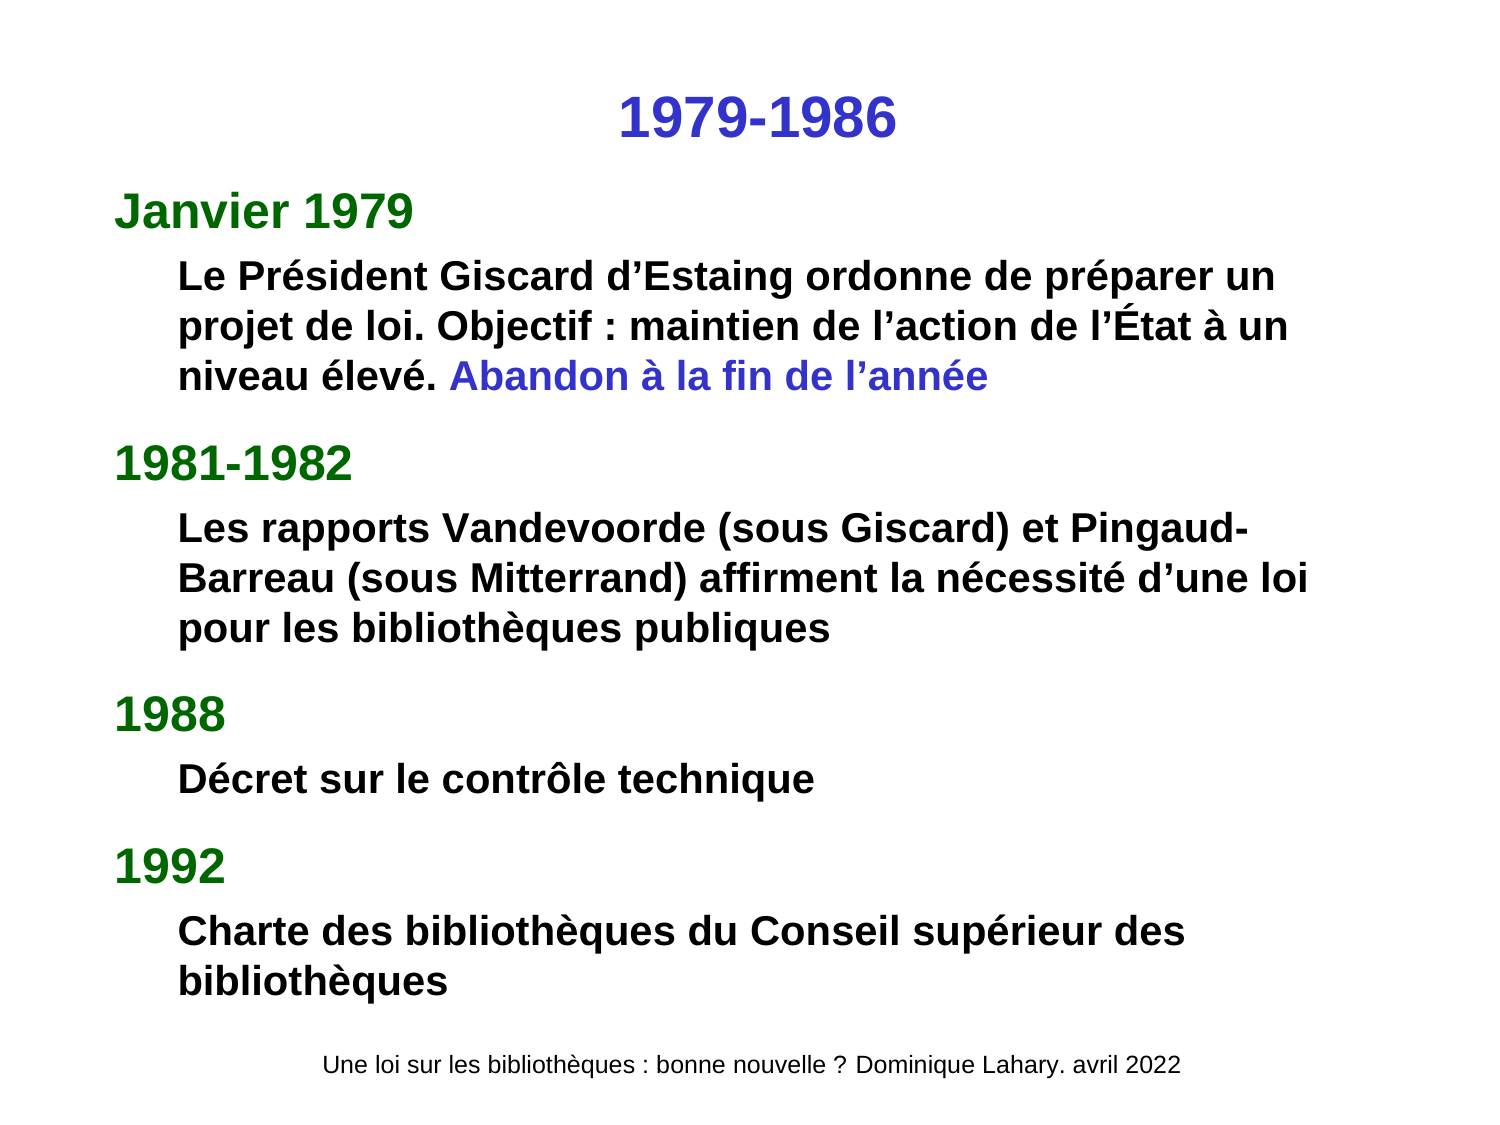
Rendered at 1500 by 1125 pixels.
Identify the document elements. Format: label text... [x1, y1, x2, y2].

text_box Janvier 1979 Le Président Giscard d’Estaing ordonne de préparer un projet de loi. Objectif : maintien de l’action de l’État à un niveau élevé. Abandon à la fin de l’année 1981-1982 Les rapports Vandevoorde (sous Giscard) et Pingaud-Barreau (sous Mitterrand) affirment la nécessité d’une loi pour les bibliothèques publiques 1988 Décret sur le contrôle technique 1992 Charte des bibliothèques du Conseil supérieur des bibliothèques [100, 170, 1400, 1012]
text_box Une loi sur les bibliothèques : bonne nouvelle ? Dominique Lahary. avril 2022 [52, 1041, 1453, 1117]
title 1979-1986 [64, 54, 1453, 173]
